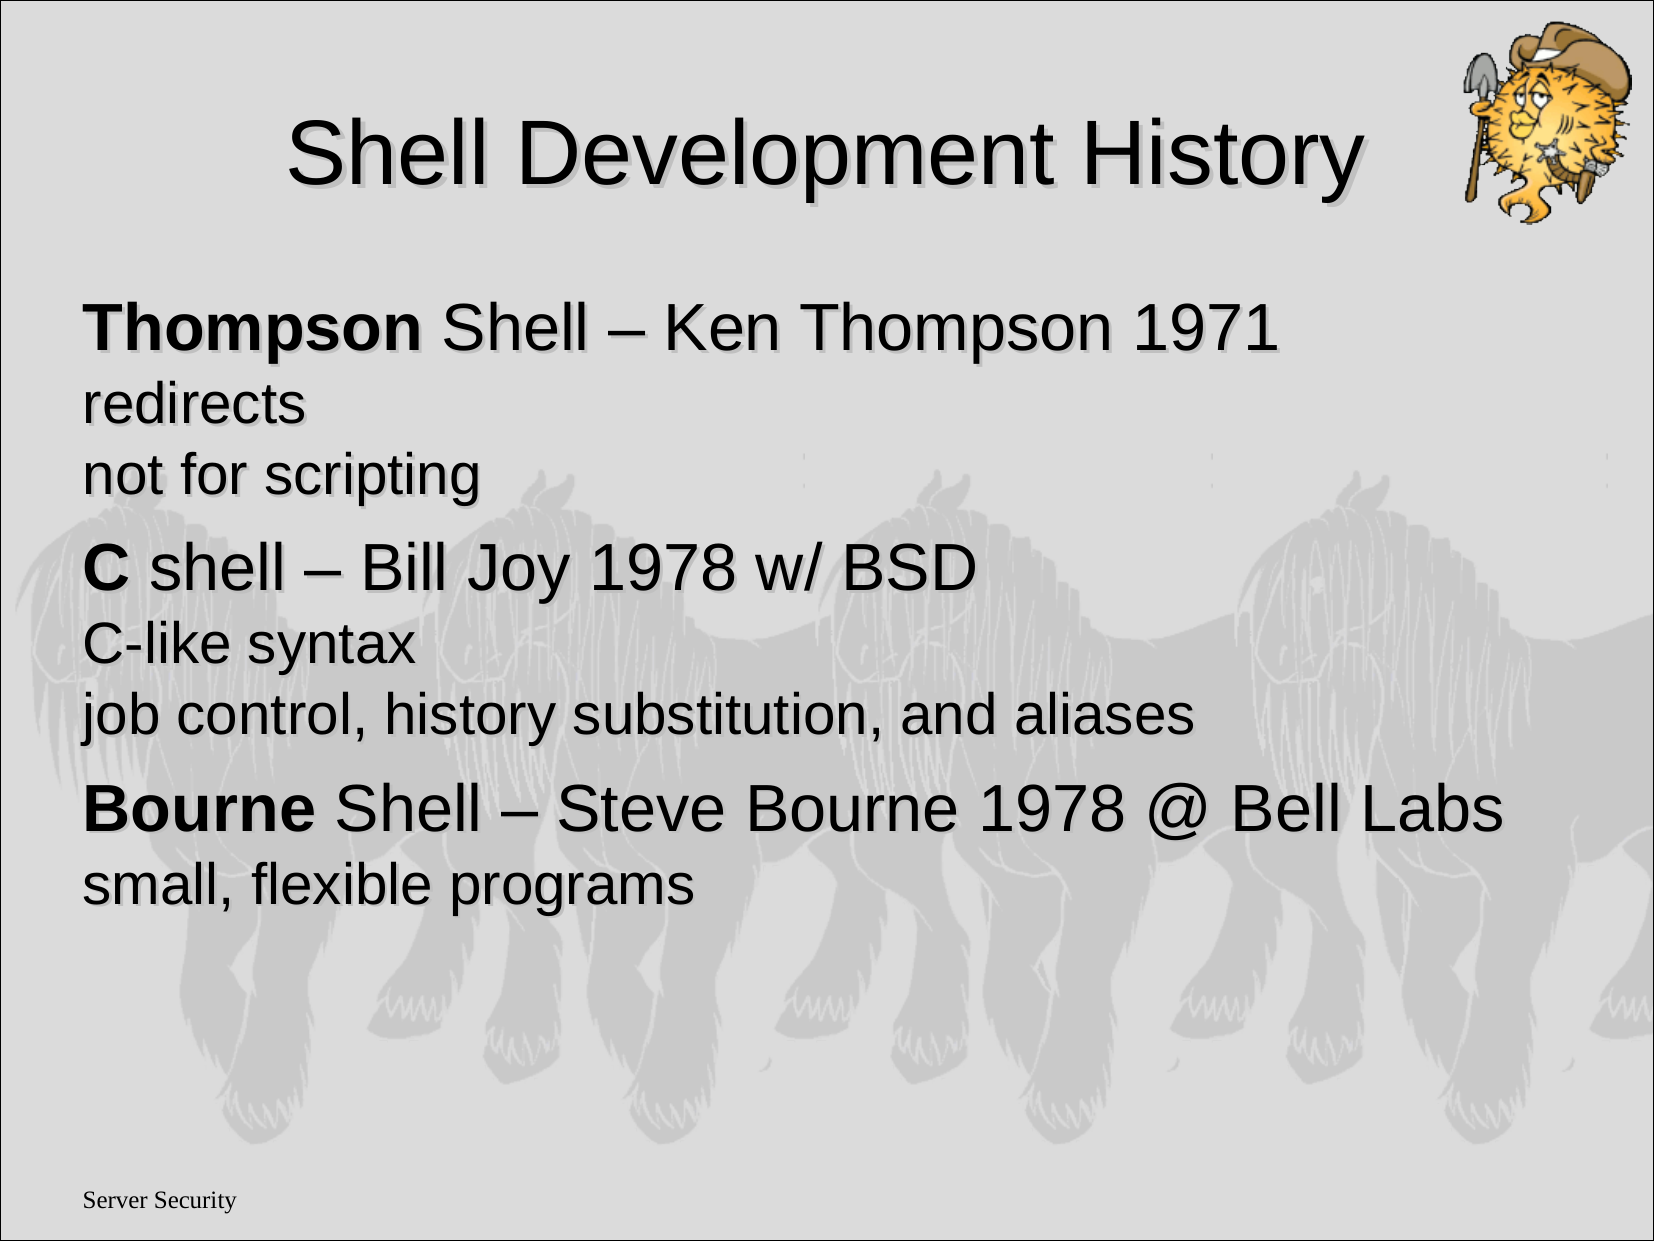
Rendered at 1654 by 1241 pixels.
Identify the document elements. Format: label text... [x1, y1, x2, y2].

list Thompson Shell – Ken Thompson 1971 redirects not for scripting C shell – Bill Joy 1978 w/ BSD C-like syntax job control, history substitution, and aliases Bourne Shell – Steve Bourne 1978 @ Bell Labs small, flexible programs [82, 290, 1571, 1109]
title Shell Development History [82, 49, 1571, 257]
picture [1462, 20, 1632, 225]
